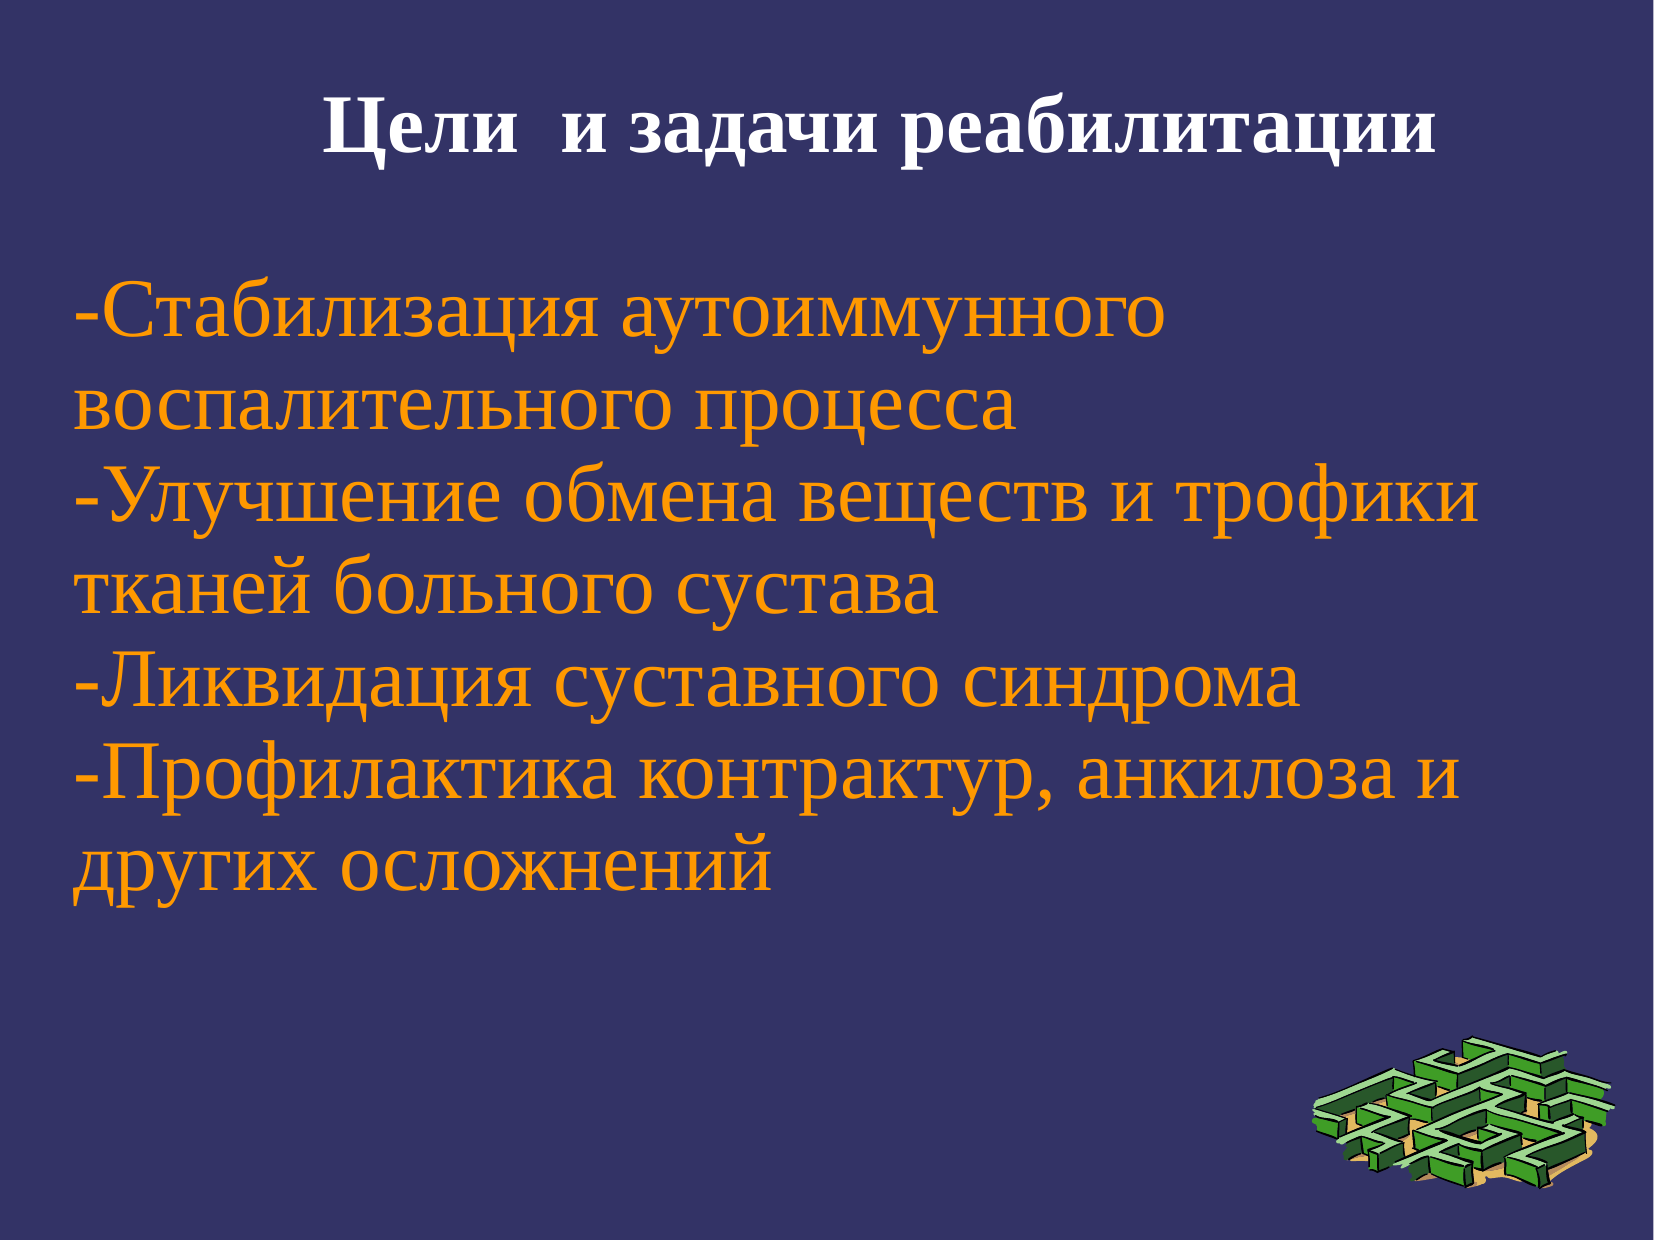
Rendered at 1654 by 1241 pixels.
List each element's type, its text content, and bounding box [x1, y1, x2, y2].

text_box Цели и задачи реабилитации -Стабилизация аутоиммунного воспалительного процесса -Улучшение обмена веществ и трофики тканей больного сустава -Ликвидация суставного синдрома -Профилактика контрактур, анкилоза и других осложнений [59, 70, 1583, 1158]
